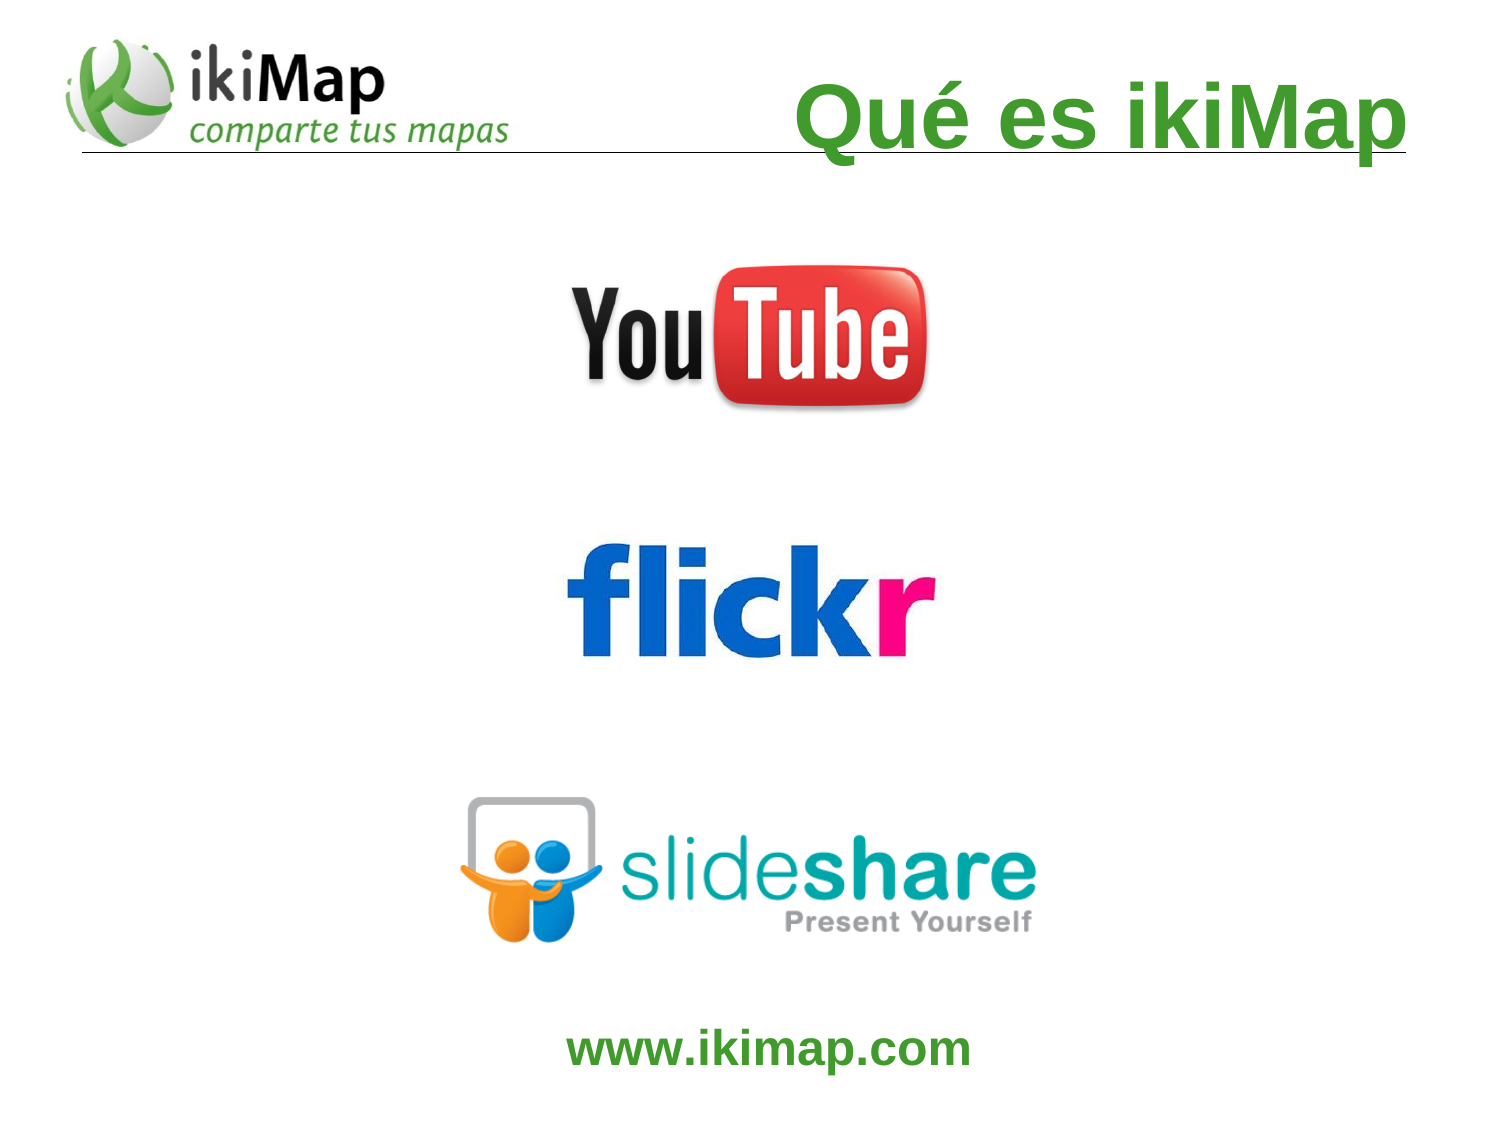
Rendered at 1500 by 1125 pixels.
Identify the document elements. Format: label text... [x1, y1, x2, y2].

picture [445, 786, 1053, 953]
picture [543, 188, 954, 740]
picture [58, 35, 526, 152]
text_box Qué es ikiMap [778, 49, 1426, 175]
text_box www.ikimap.com [551, 1007, 988, 1084]
